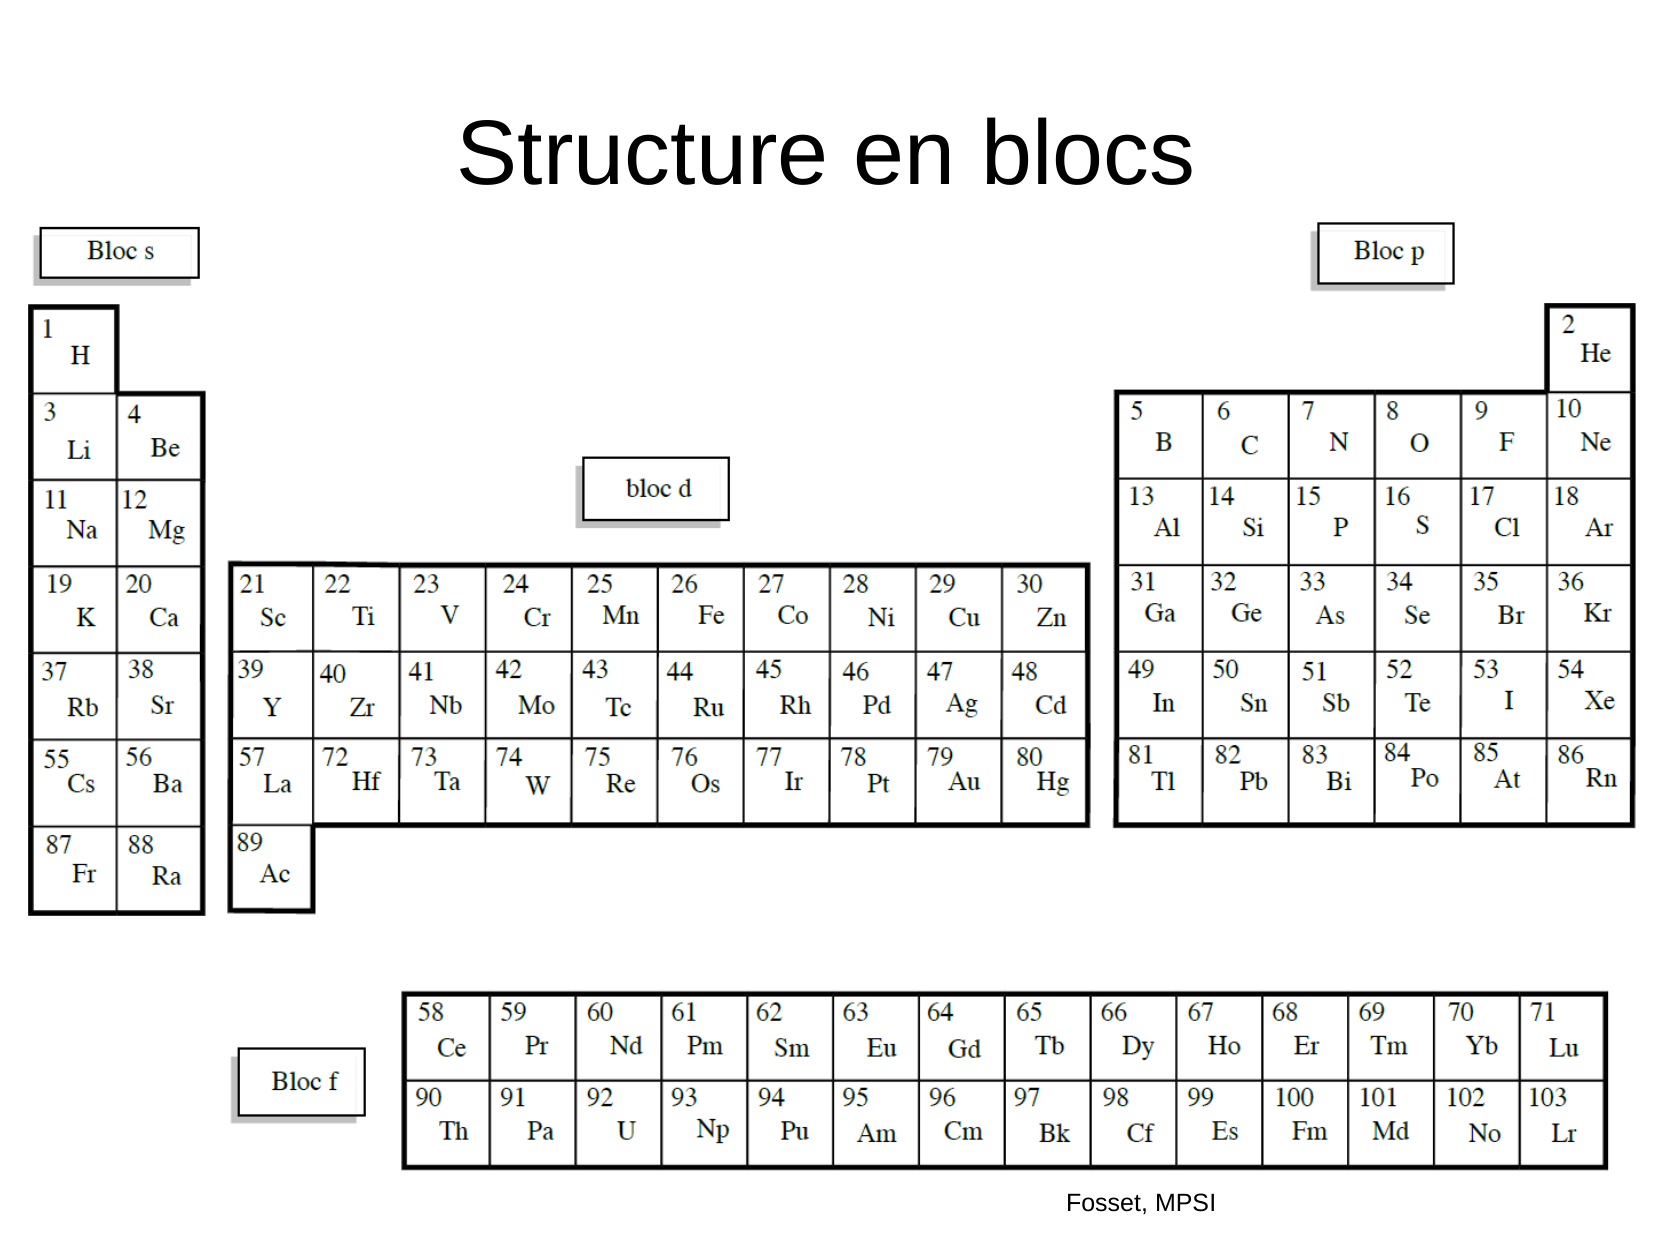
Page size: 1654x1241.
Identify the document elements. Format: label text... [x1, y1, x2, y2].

text_box Fosset, MPSI [1051, 1181, 1548, 1224]
title Structure en blocs [82, 49, 1571, 212]
picture [11, 212, 1654, 1179]
